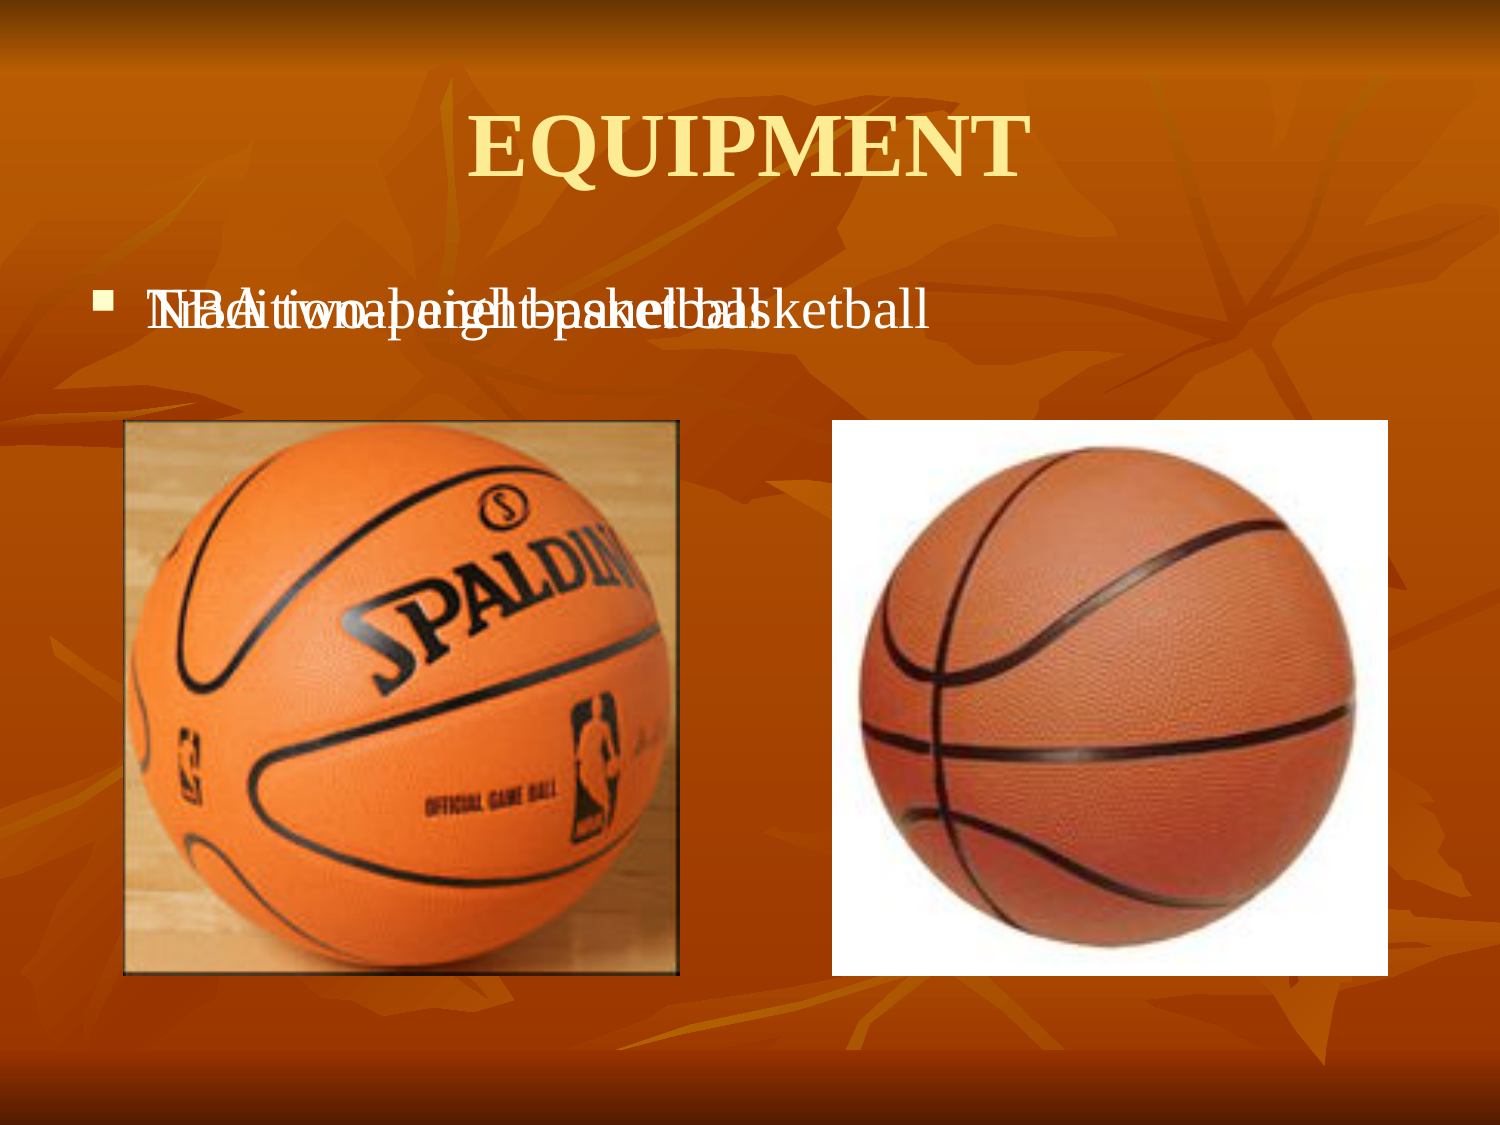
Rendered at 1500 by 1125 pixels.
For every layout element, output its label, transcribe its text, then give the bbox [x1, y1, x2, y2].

title EQUIPMENT [75, 45, 1425, 234]
list Traditional eight-panel basketball [75, 262, 1425, 1006]
picture [123, 420, 680, 977]
picture [832, 420, 1388, 976]
